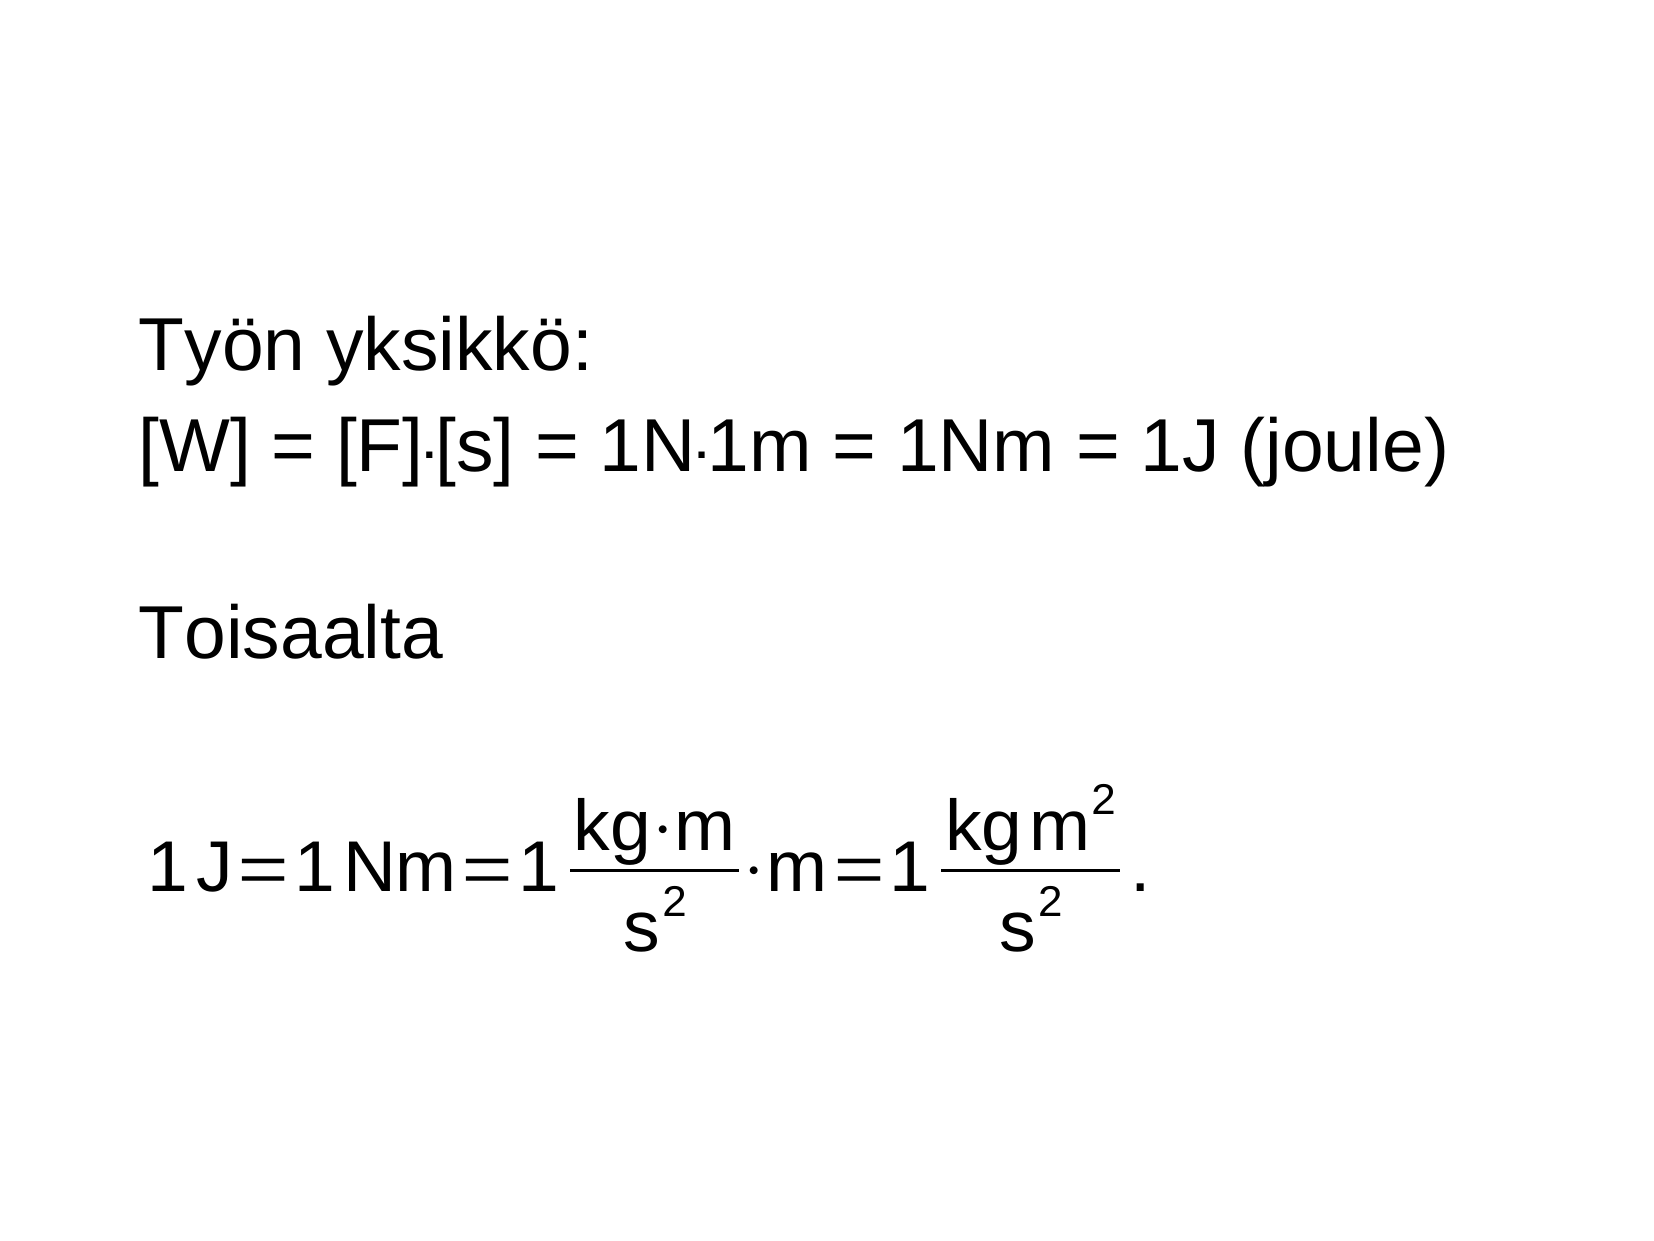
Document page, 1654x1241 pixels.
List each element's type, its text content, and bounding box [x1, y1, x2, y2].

chart [140, 775, 1157, 967]
text_box Työn yksikkö: [W] = [F].[s] = 1N.1m = 1Nm = 1J (joule) Toisaalta [123, 291, 1465, 689]
